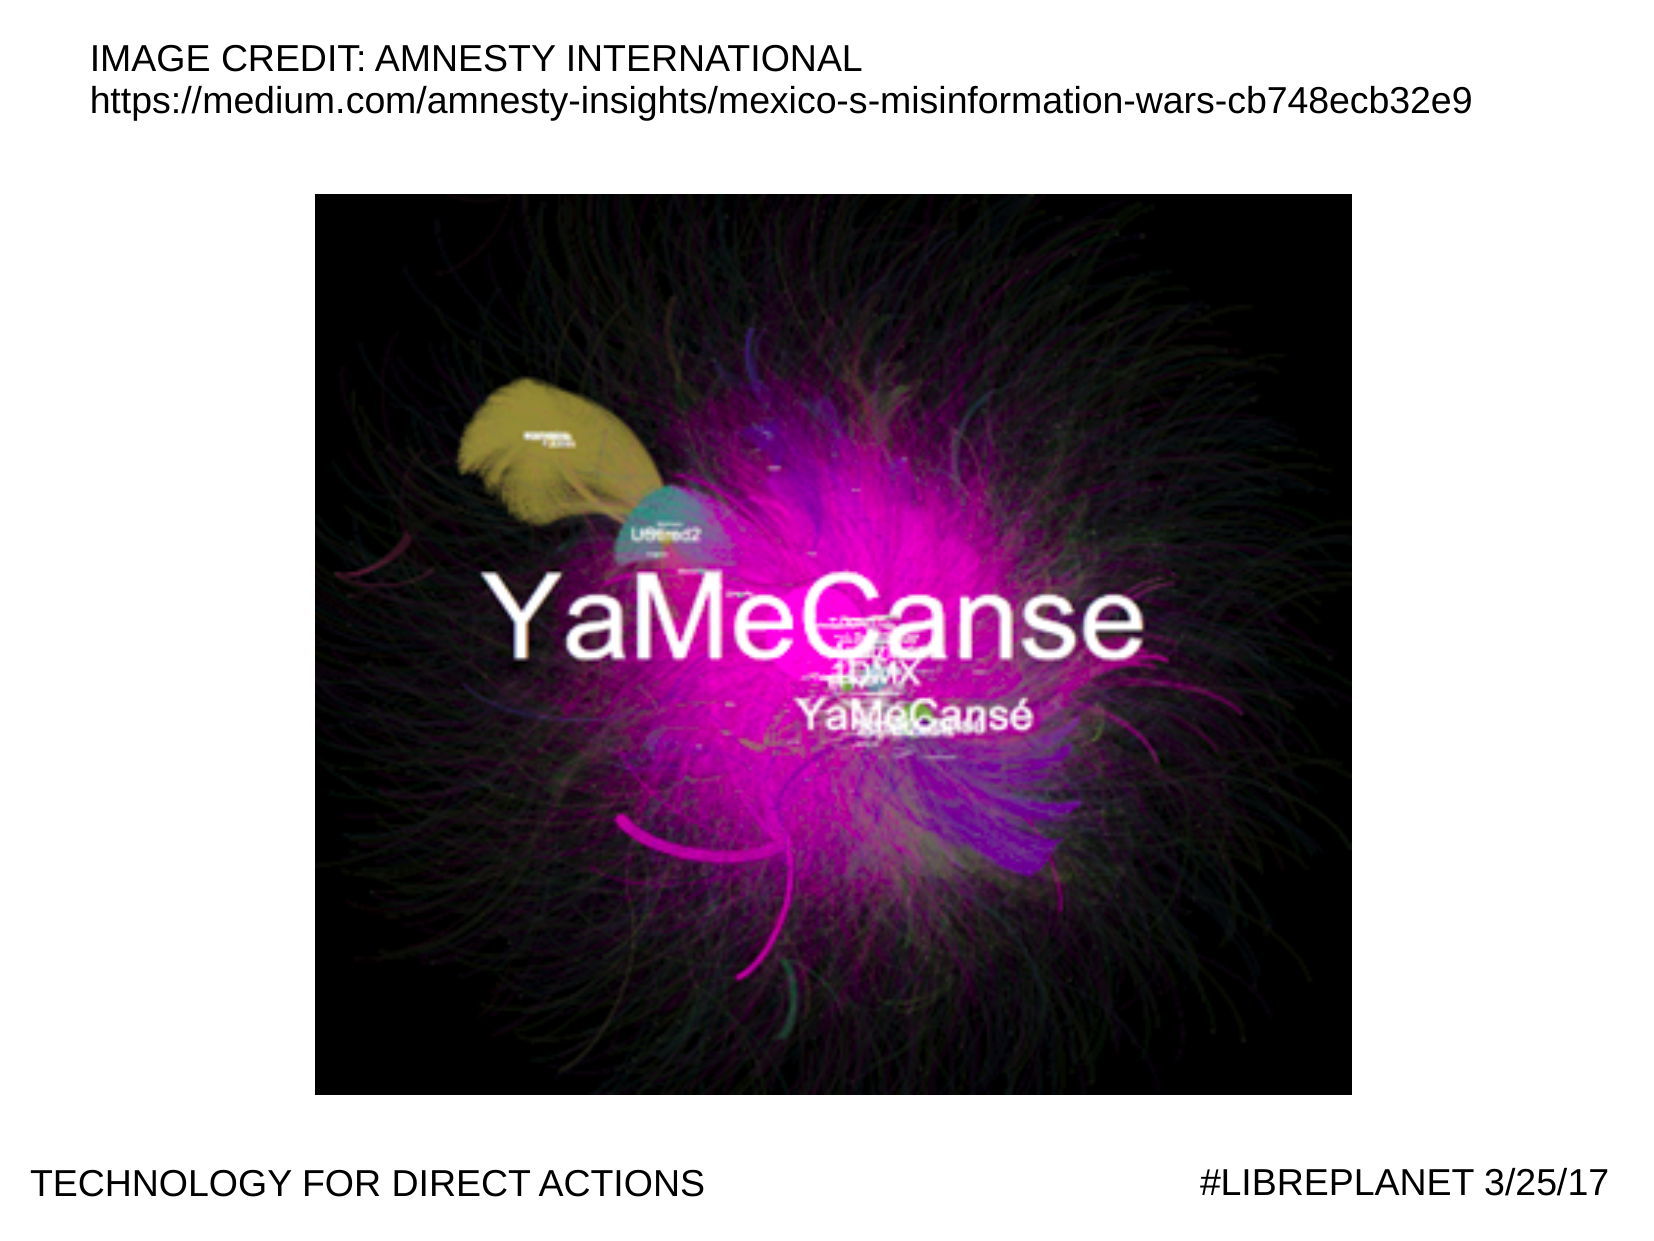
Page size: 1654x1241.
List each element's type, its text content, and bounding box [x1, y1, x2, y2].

subtitle #LIBREPLANET 3/25/17 [1200, 1150, 1628, 1216]
text_box IMAGE CREDIT: AMNESTY INTERNATIONAL https://medium.com/amnesty-insights/mexico-s-misinformation-wars-cb748ecb32e9 [75, 30, 1654, 151]
picture [315, 194, 1352, 1096]
title TECHNOLOGY FOR DIRECT ACTIONS [30, 1140, 736, 1228]
